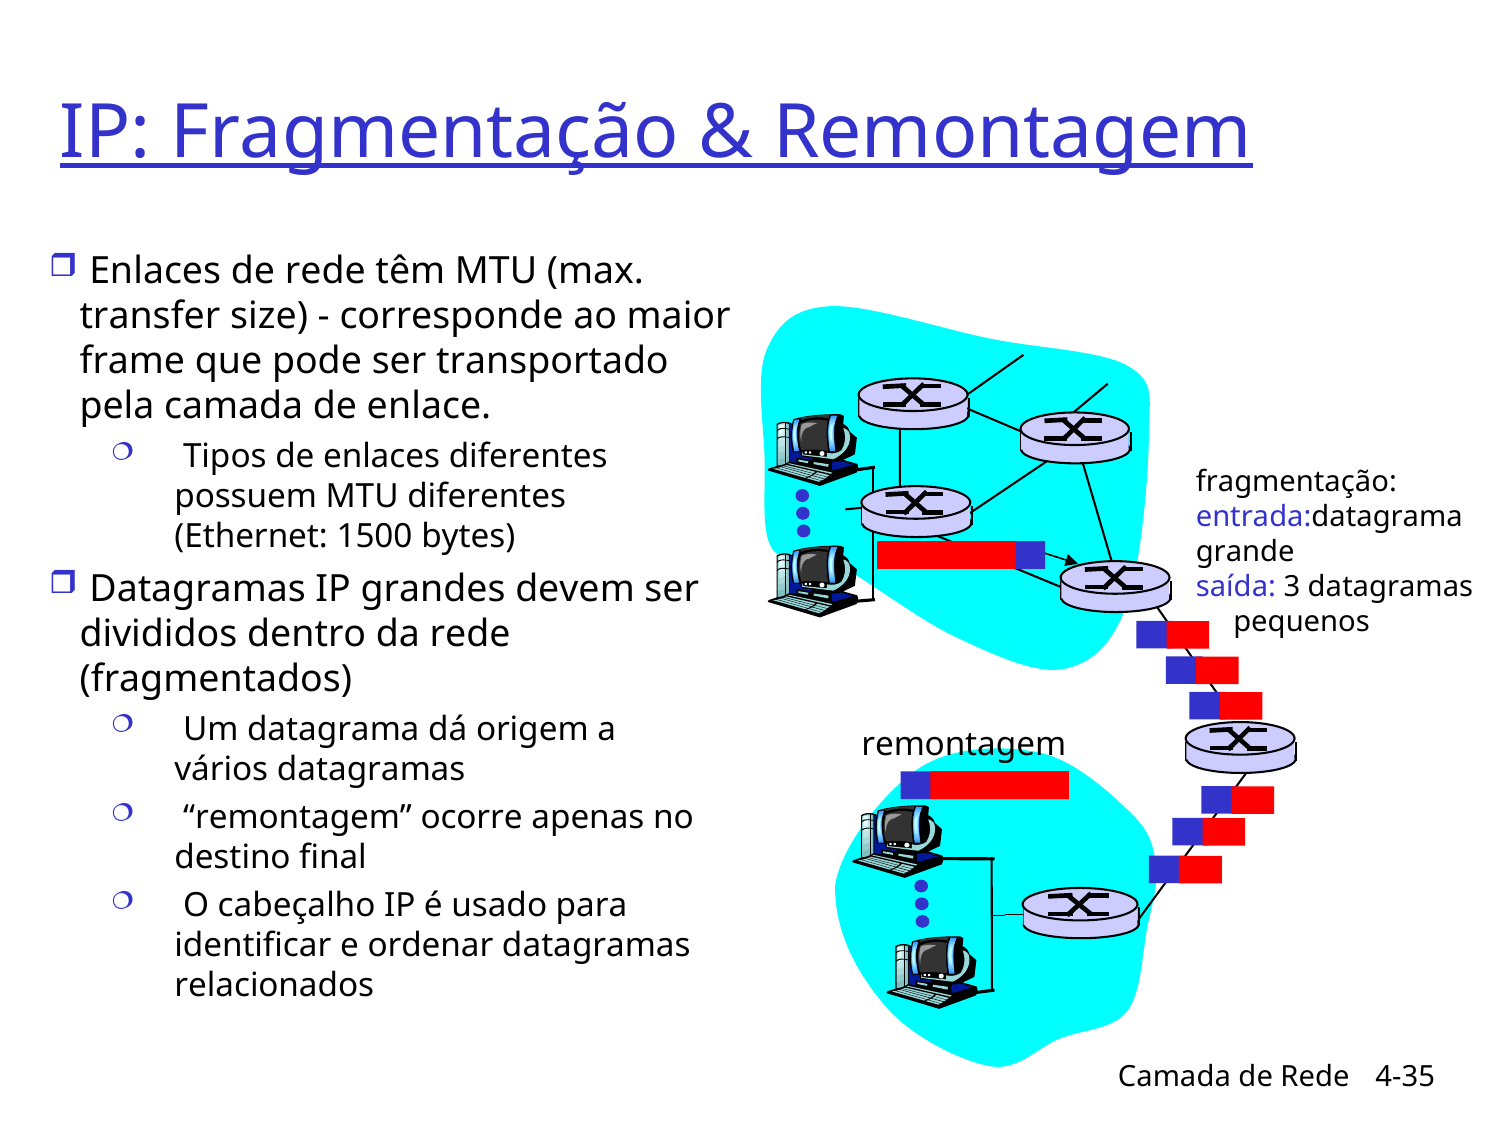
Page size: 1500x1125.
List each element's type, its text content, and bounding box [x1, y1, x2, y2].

picture [886, 935, 979, 1009]
text_box [760, 306, 1170, 670]
text_box IP: Fragmentação & Remontagem [44, 33, 1320, 221]
text_box fragmentação: entrada:datagrama grande saída: 3 datagramas pequenos [1180, 454, 1500, 645]
text_box [879, 770, 1222, 1067]
text_box [1189, 691, 1263, 720]
text_box [835, 842, 990, 1007]
picture [767, 545, 860, 618]
text_box [1201, 786, 1275, 814]
picture [767, 413, 860, 486]
text_box Camada de Rede [889, 1050, 1339, 1125]
text_box 4-<número> [1339, 1050, 1451, 1125]
text_box [1172, 817, 1246, 846]
picture [852, 804, 945, 878]
text_box Enlaces de rede têm MTU (max. transfer size) - corresponde ao maior frame que pode ser transportado pela camada de enlace. Tipos de enlaces diferentes possuem MTU diferentes (Ethernet: 1500 bytes) Datagramas IP grandes devem ser divididos dentro da rede (fragmentados) Um datagrama dá origem a vários datagramas “remontagem” ocorre apenas no destino final O cabeçalho IP é usado para identificar e ordenar datagramas relacionados [34, 238, 757, 1042]
text_box remontagem [846, 714, 1082, 770]
text_box [1185, 722, 1296, 773]
text_box [1165, 656, 1239, 685]
text_box [1136, 620, 1210, 649]
